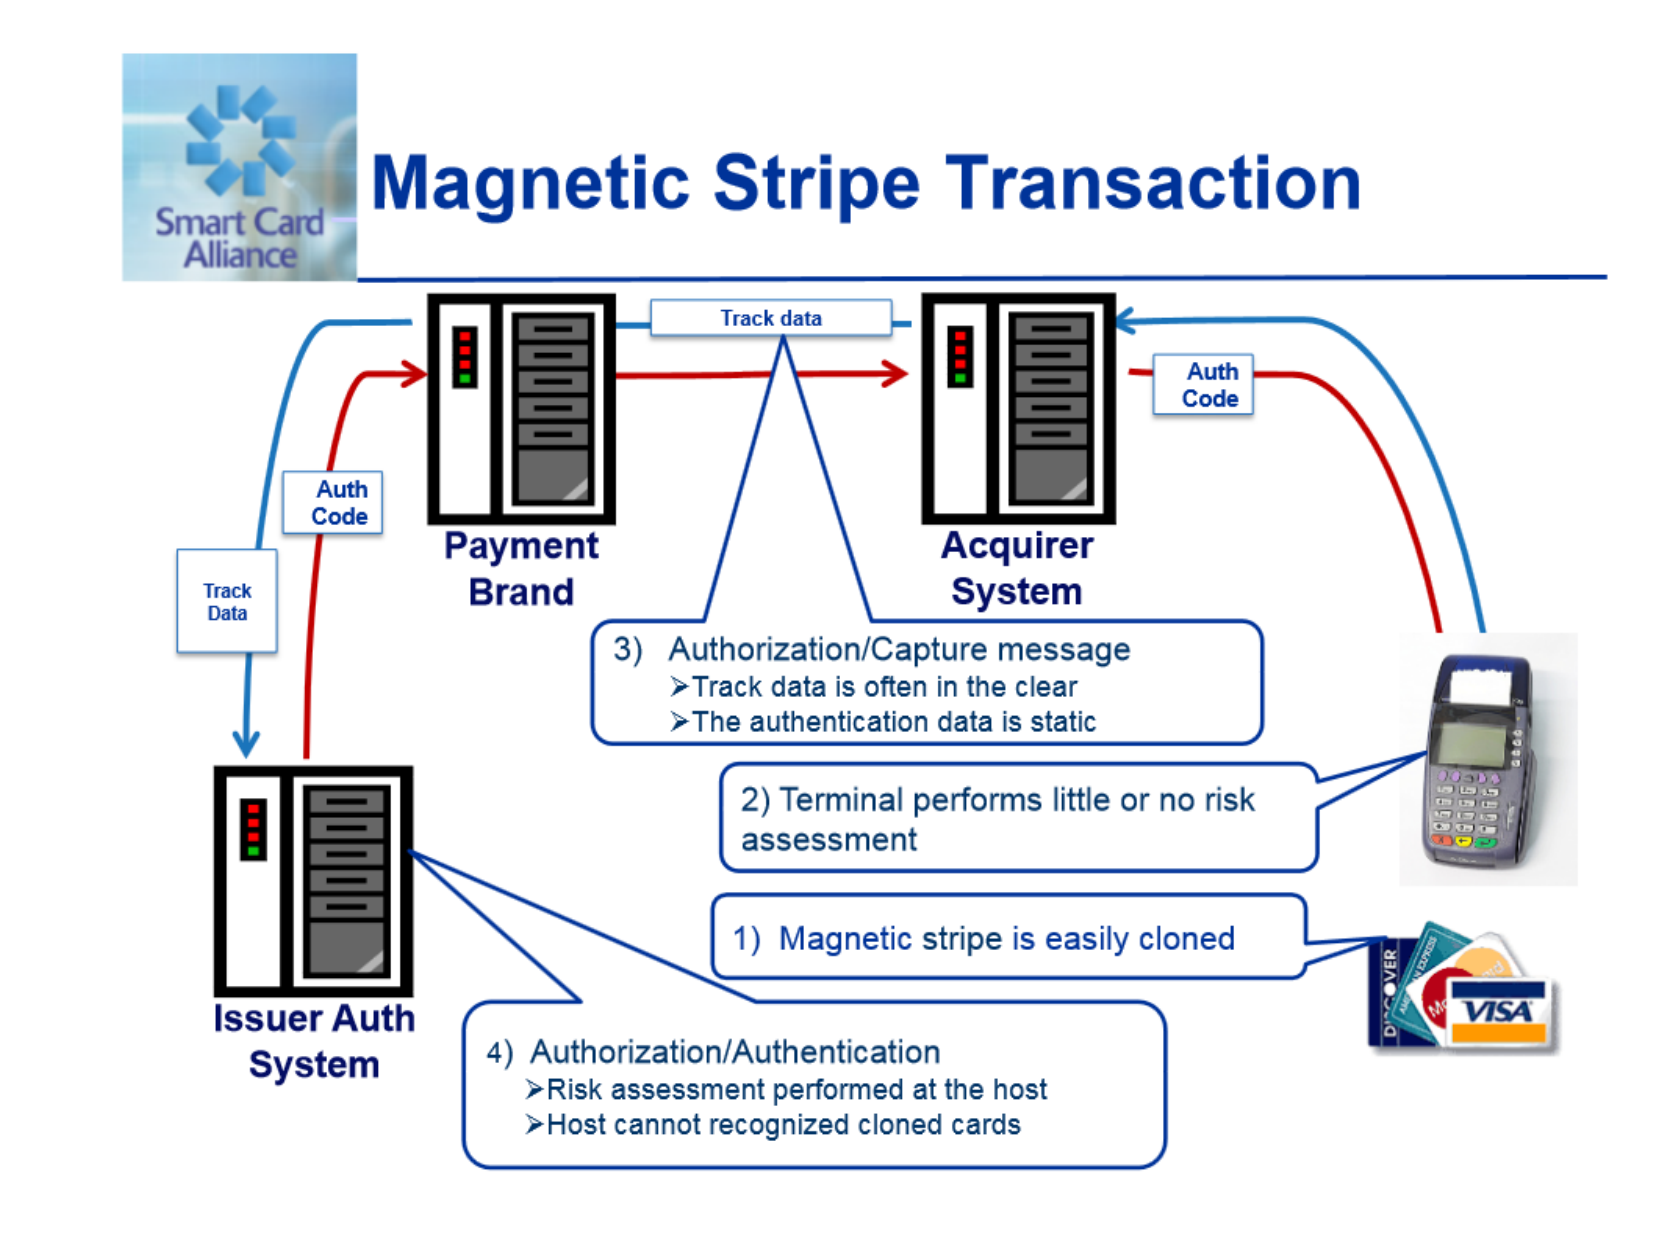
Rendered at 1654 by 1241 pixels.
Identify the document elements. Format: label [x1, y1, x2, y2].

picture [47, 49, 1625, 1176]
